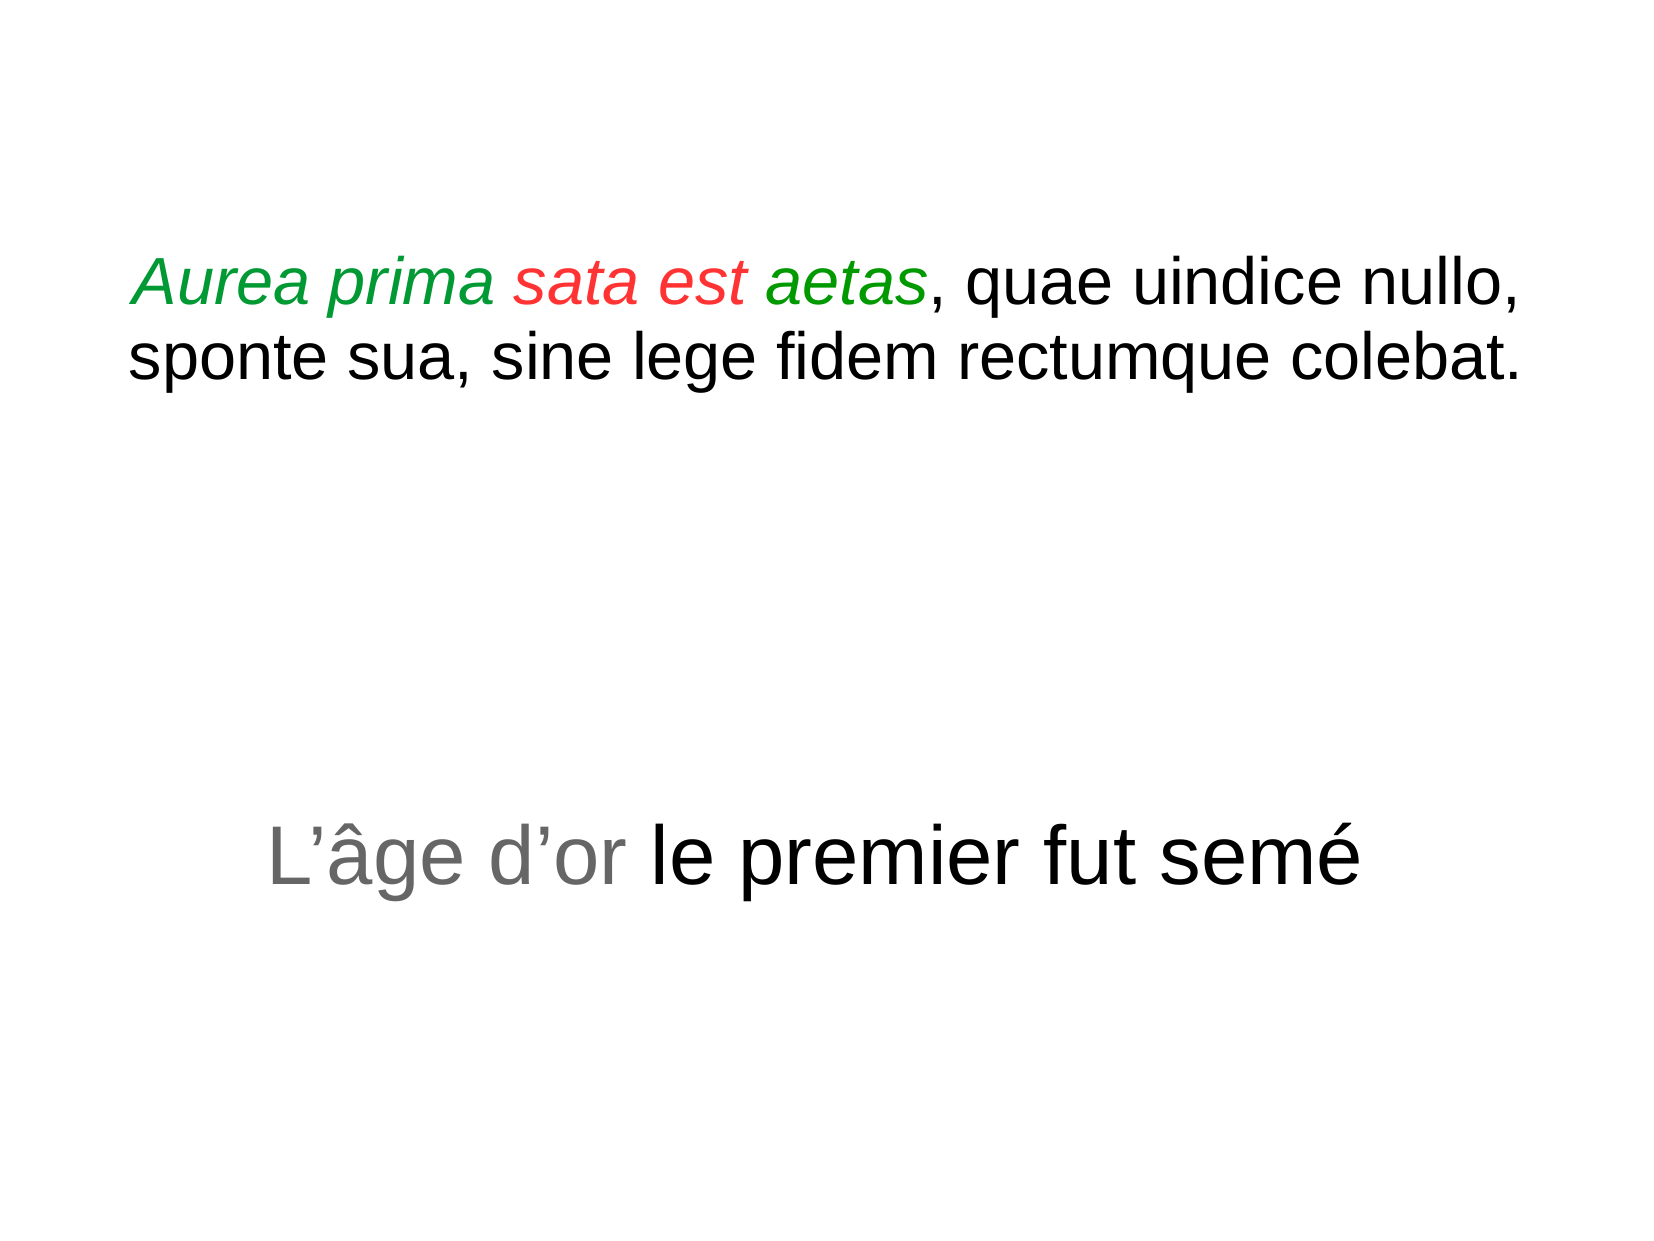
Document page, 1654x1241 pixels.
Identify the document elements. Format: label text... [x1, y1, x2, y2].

title Aurea prima sata est aetas, quae uindice nullo, sponte sua, sine lege fidem rectumque colebat. [47, 35, 1607, 603]
subtitle L’âge d’or le premier fut semé [82, 602, 1571, 1109]
